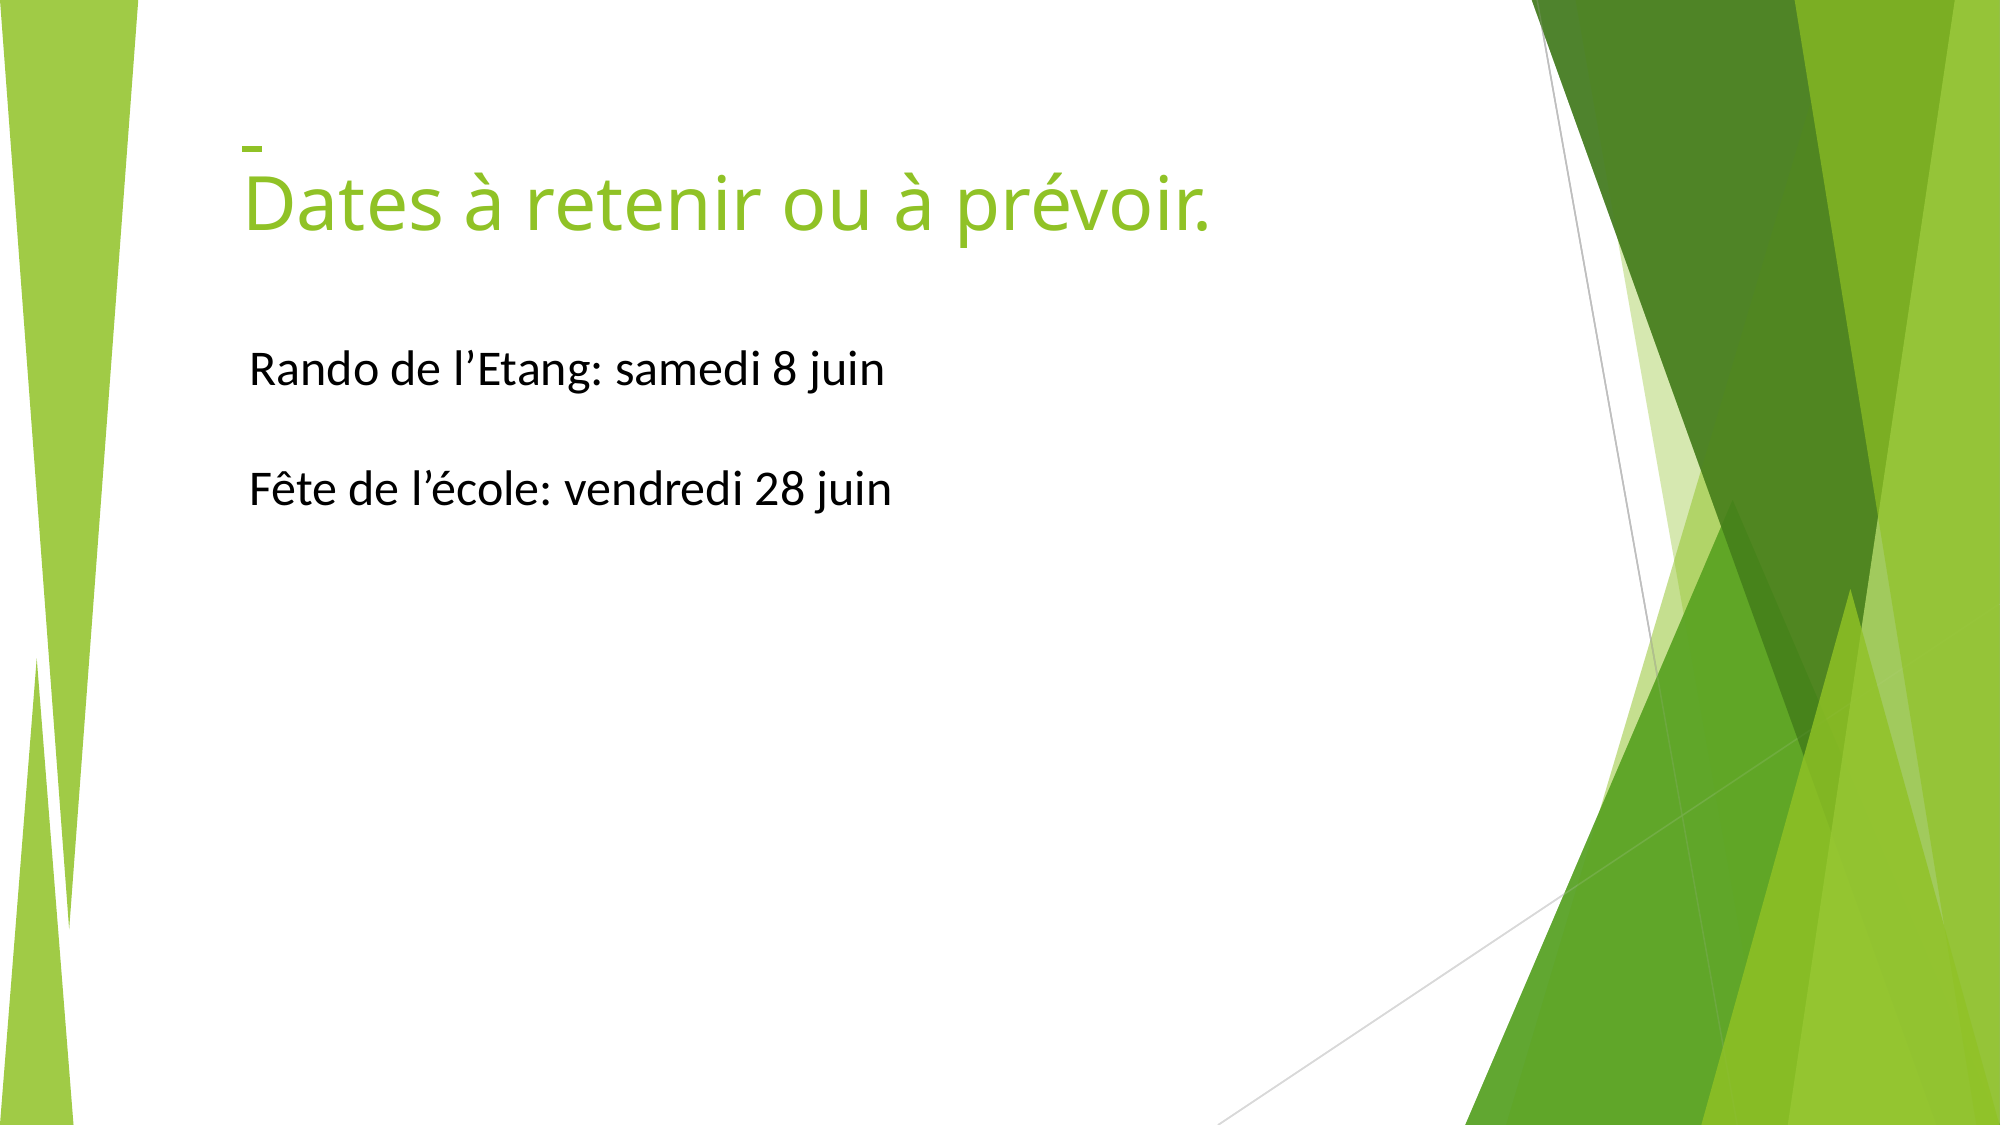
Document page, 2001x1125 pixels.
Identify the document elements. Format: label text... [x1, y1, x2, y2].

title Dates à retenir ou à prévoir. [227, 58, 1502, 329]
text_box Rando de l’Etang: samedi 8 juin Fête de l’école: vendredi 28 juin [234, 328, 1578, 526]
